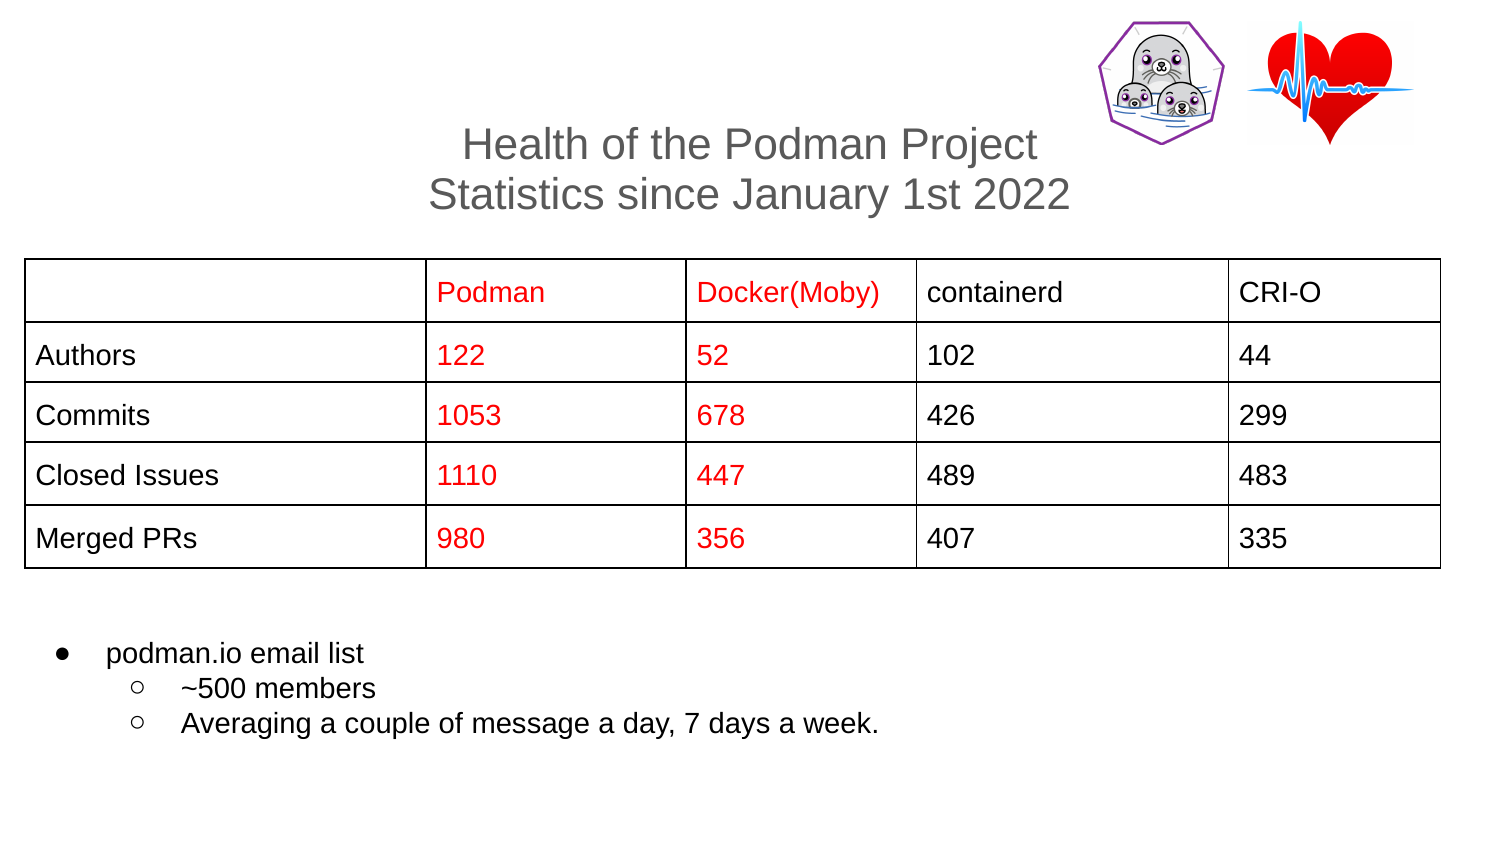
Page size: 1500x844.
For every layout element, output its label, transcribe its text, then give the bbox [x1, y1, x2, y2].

picture [1247, 21, 1414, 146]
text_box podman.io email list ~500 members Averaging a couple of message a day, 7 days a week. [15, 619, 1465, 755]
table_cell Authors [26, 323, 425, 381]
table_cell 102 [917, 323, 1228, 381]
table_cell 447 [687, 443, 916, 504]
table_header [26, 260, 425, 321]
table_cell 299 [1229, 383, 1440, 441]
subtitle Health of the Podman Project Statistics since January 1st 2022 [51, 104, 1449, 235]
table_cell 122 [427, 323, 685, 381]
table_header CRI-O [1229, 260, 1440, 321]
table_header Docker(Moby) [687, 260, 916, 321]
table_cell 980 [427, 506, 685, 567]
table_cell Merged PRs [26, 506, 425, 567]
table_cell 678 [687, 383, 916, 441]
table_header containerd [917, 260, 1228, 321]
table_cell 52 [687, 323, 916, 381]
table_cell 426 [917, 383, 1228, 441]
picture [1098, 21, 1225, 146]
table_cell 483 [1229, 443, 1440, 504]
table_cell 407 [917, 506, 1228, 567]
table_cell Commits [26, 383, 425, 441]
table_cell 489 [917, 443, 1228, 504]
table_cell 356 [687, 506, 916, 567]
table_cell 1110 [427, 443, 685, 504]
table_header Podman [427, 260, 685, 321]
table_cell 1053 [427, 383, 685, 441]
table_cell 44 [1229, 323, 1440, 381]
table_cell 335 [1229, 506, 1440, 567]
table_cell Closed Issues [26, 443, 425, 504]
